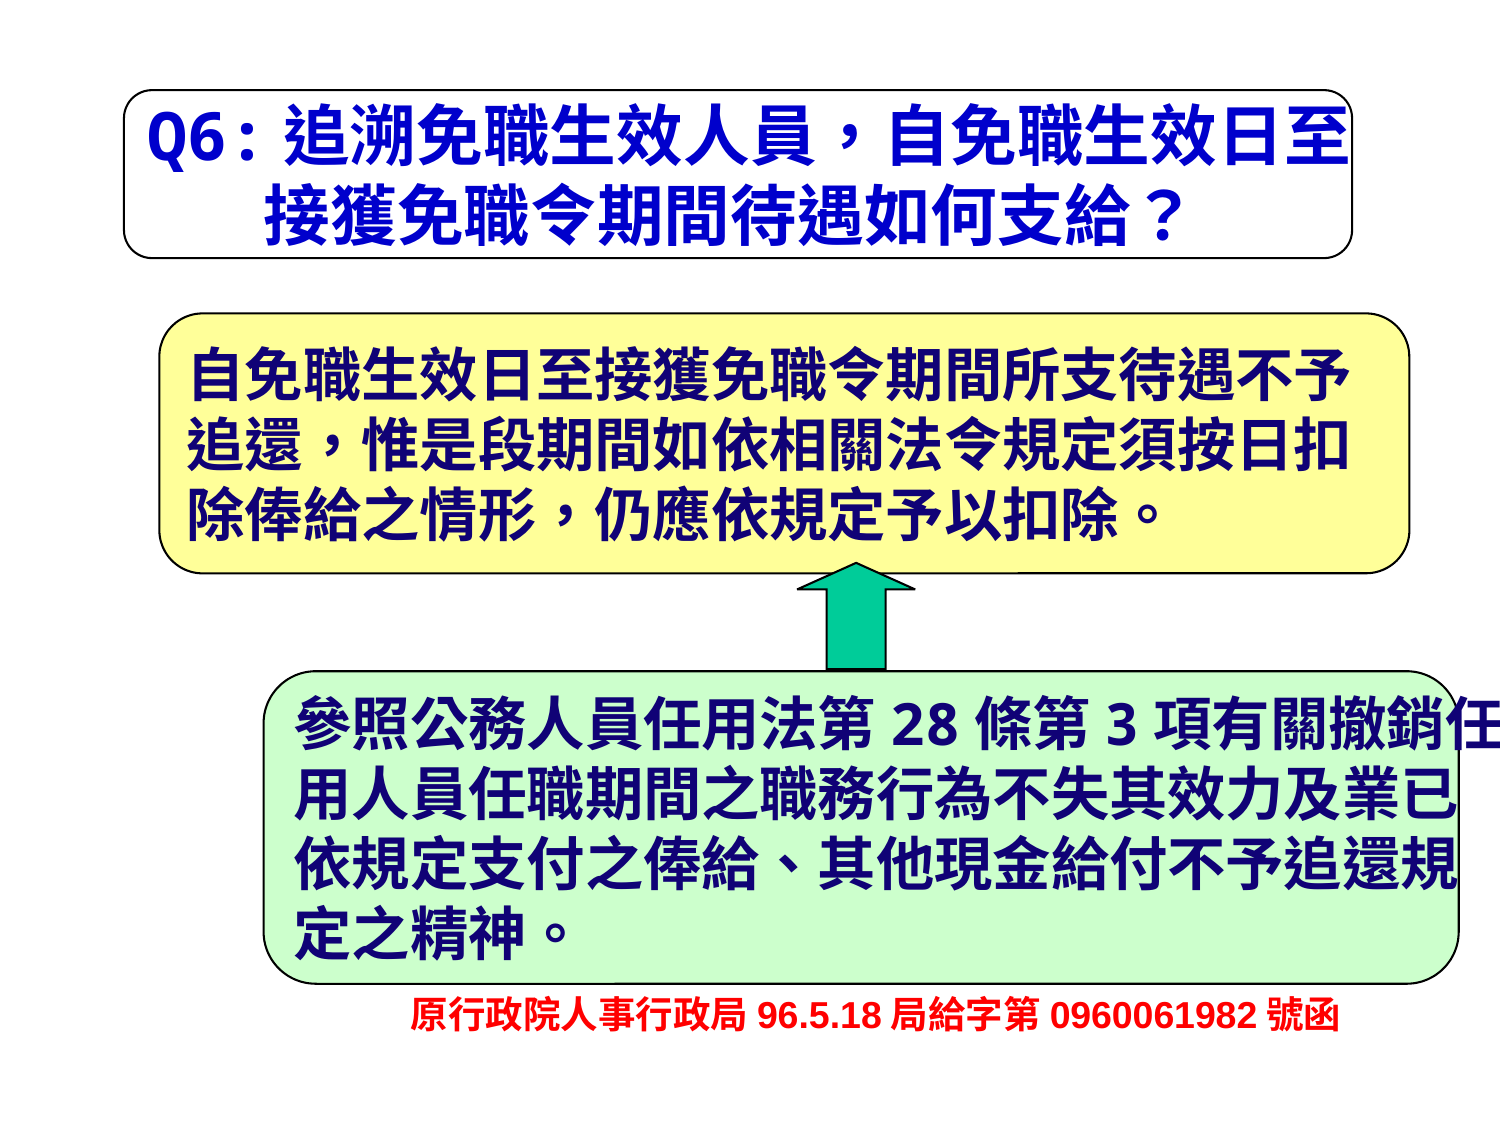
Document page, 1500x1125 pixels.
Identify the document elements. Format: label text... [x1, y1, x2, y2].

text_box 參照公務人員任用法第28條第3項有關撤銷任 用人員任職期間之職務行為不失其效力及業已 依規定支付之俸給、其他現金給付不予追還規 定之精神。 [263, 671, 1459, 984]
text_box Q6:追溯免職生效人員，自免職生效日至 接獲免職令期間待遇如何支給？ [123, 90, 1353, 259]
text_box 原行政院人事行政局96.5.18局給字第0960061982號函 [395, 984, 1382, 1045]
text_box 自免職生效日至接獲免職令期間所支待遇不予 追還，惟是段期間如依相關法令規定須按日扣 除俸給之情形，仍應依規定予以扣除。 [159, 313, 1410, 574]
